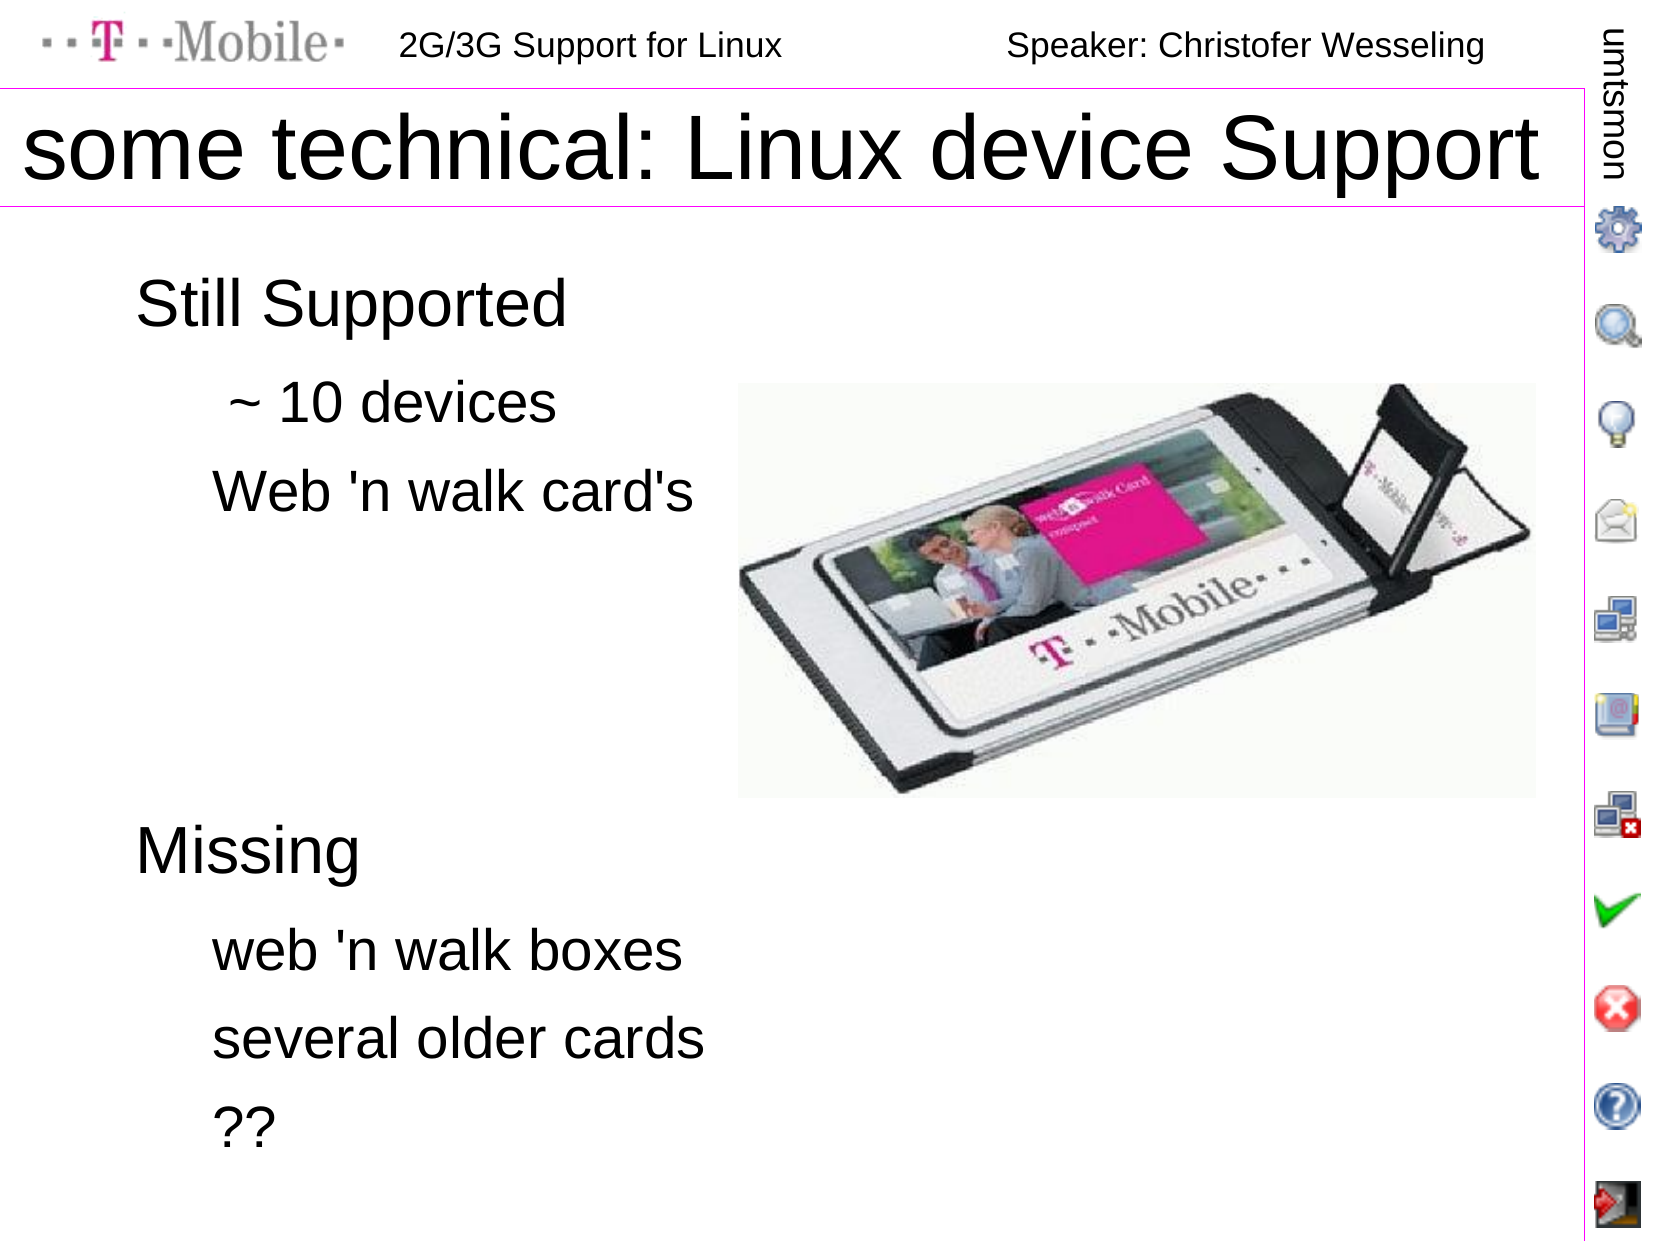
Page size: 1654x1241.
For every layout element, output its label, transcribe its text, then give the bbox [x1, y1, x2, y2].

picture [1594, 499, 1641, 546]
picture [1594, 888, 1641, 935]
picture [1594, 791, 1641, 838]
title some technical: Linux device Support [0, 90, 1565, 205]
picture [1594, 401, 1641, 448]
list Still Supported ~ 10 devices Web 'n walk card's Missing web 'n walk boxes several older cards ?? [118, 265, 916, 1237]
picture [738, 383, 1536, 798]
picture [1594, 985, 1641, 1032]
picture [1594, 1083, 1641, 1130]
picture [1594, 596, 1641, 643]
picture [1595, 304, 1642, 351]
picture [11, 6, 365, 77]
picture [1595, 206, 1642, 253]
picture [1594, 693, 1641, 740]
picture [1594, 1181, 1641, 1228]
